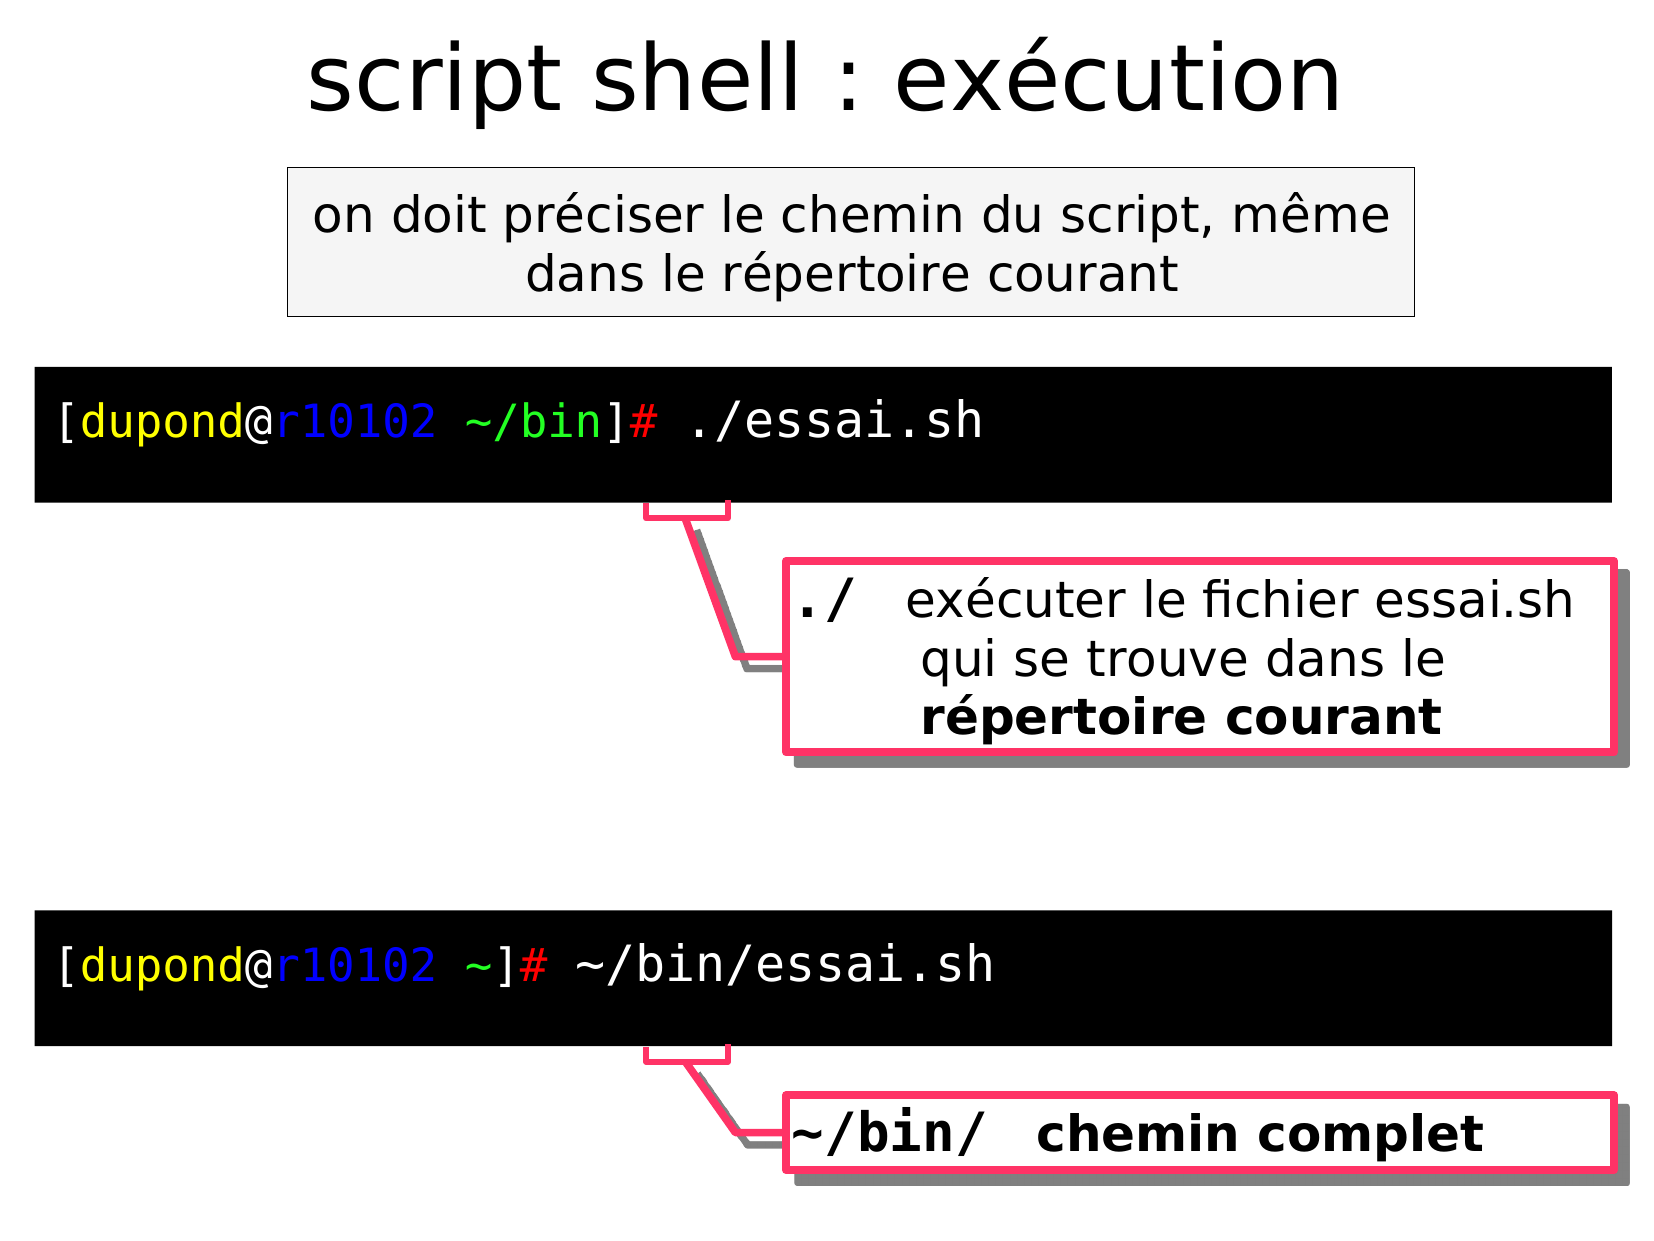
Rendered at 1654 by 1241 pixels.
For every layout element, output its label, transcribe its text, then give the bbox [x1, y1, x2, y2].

text_box on doit préciser le chemin du script, même dans le répertoire courant [312, 186, 1402, 303]
title script shell : exécution [136, 17, 1518, 140]
text_box [dupond@r10102 ~/bin]# ./essai.sh [34, 366, 1612, 503]
text_box [287, 167, 1415, 317]
text_box [dupond@r10102 ~]# ~/bin/essai.sh [34, 910, 1613, 1047]
text_box ~/bin/ chemin complet [785, 1095, 1615, 1171]
text_box ./ exécuter le fichier essai.sh qui se trouve dans le répertoire courant [785, 560, 1615, 753]
